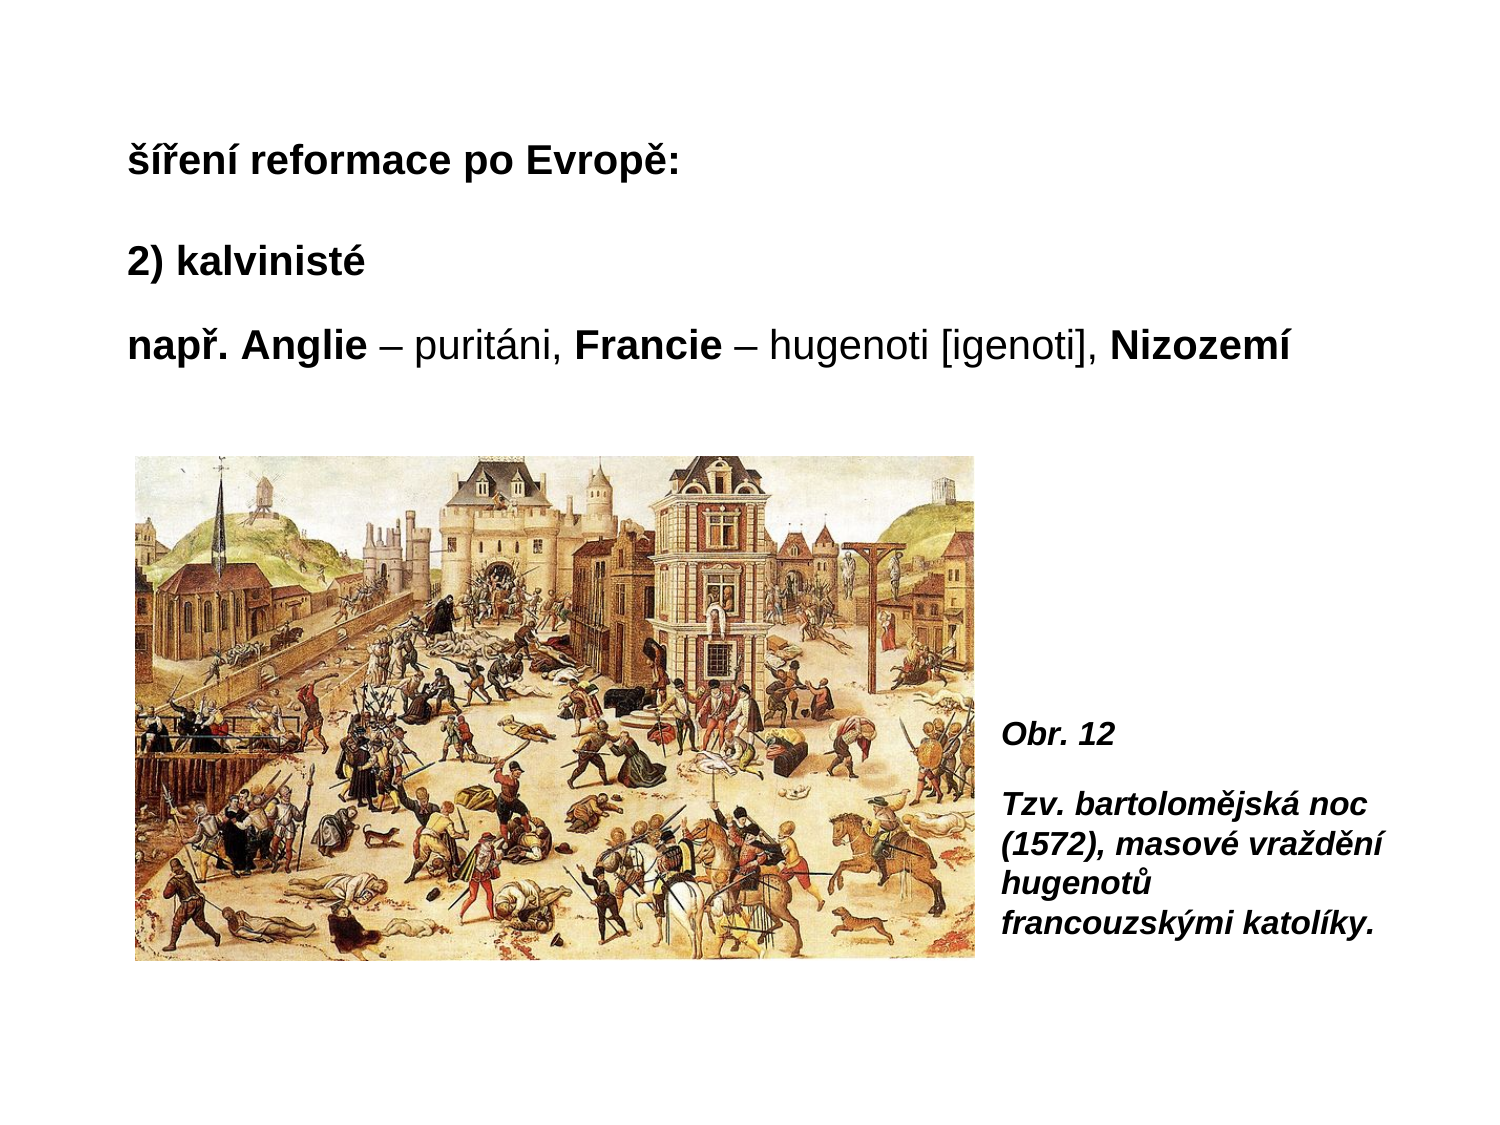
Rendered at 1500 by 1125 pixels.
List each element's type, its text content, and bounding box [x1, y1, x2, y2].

picture [135, 456, 975, 961]
text_box Obr. 12 Tzv. bartolomějská noc (1572), masové vraždění hugenotů francouzskými katolíky. [986, 704, 1400, 950]
text_box šíření reformace po Evropě: 2) kalvinisté např. Anglie – puritáni, Francie – hugenoti [igenoti], Nizozemí [112, 125, 1412, 427]
